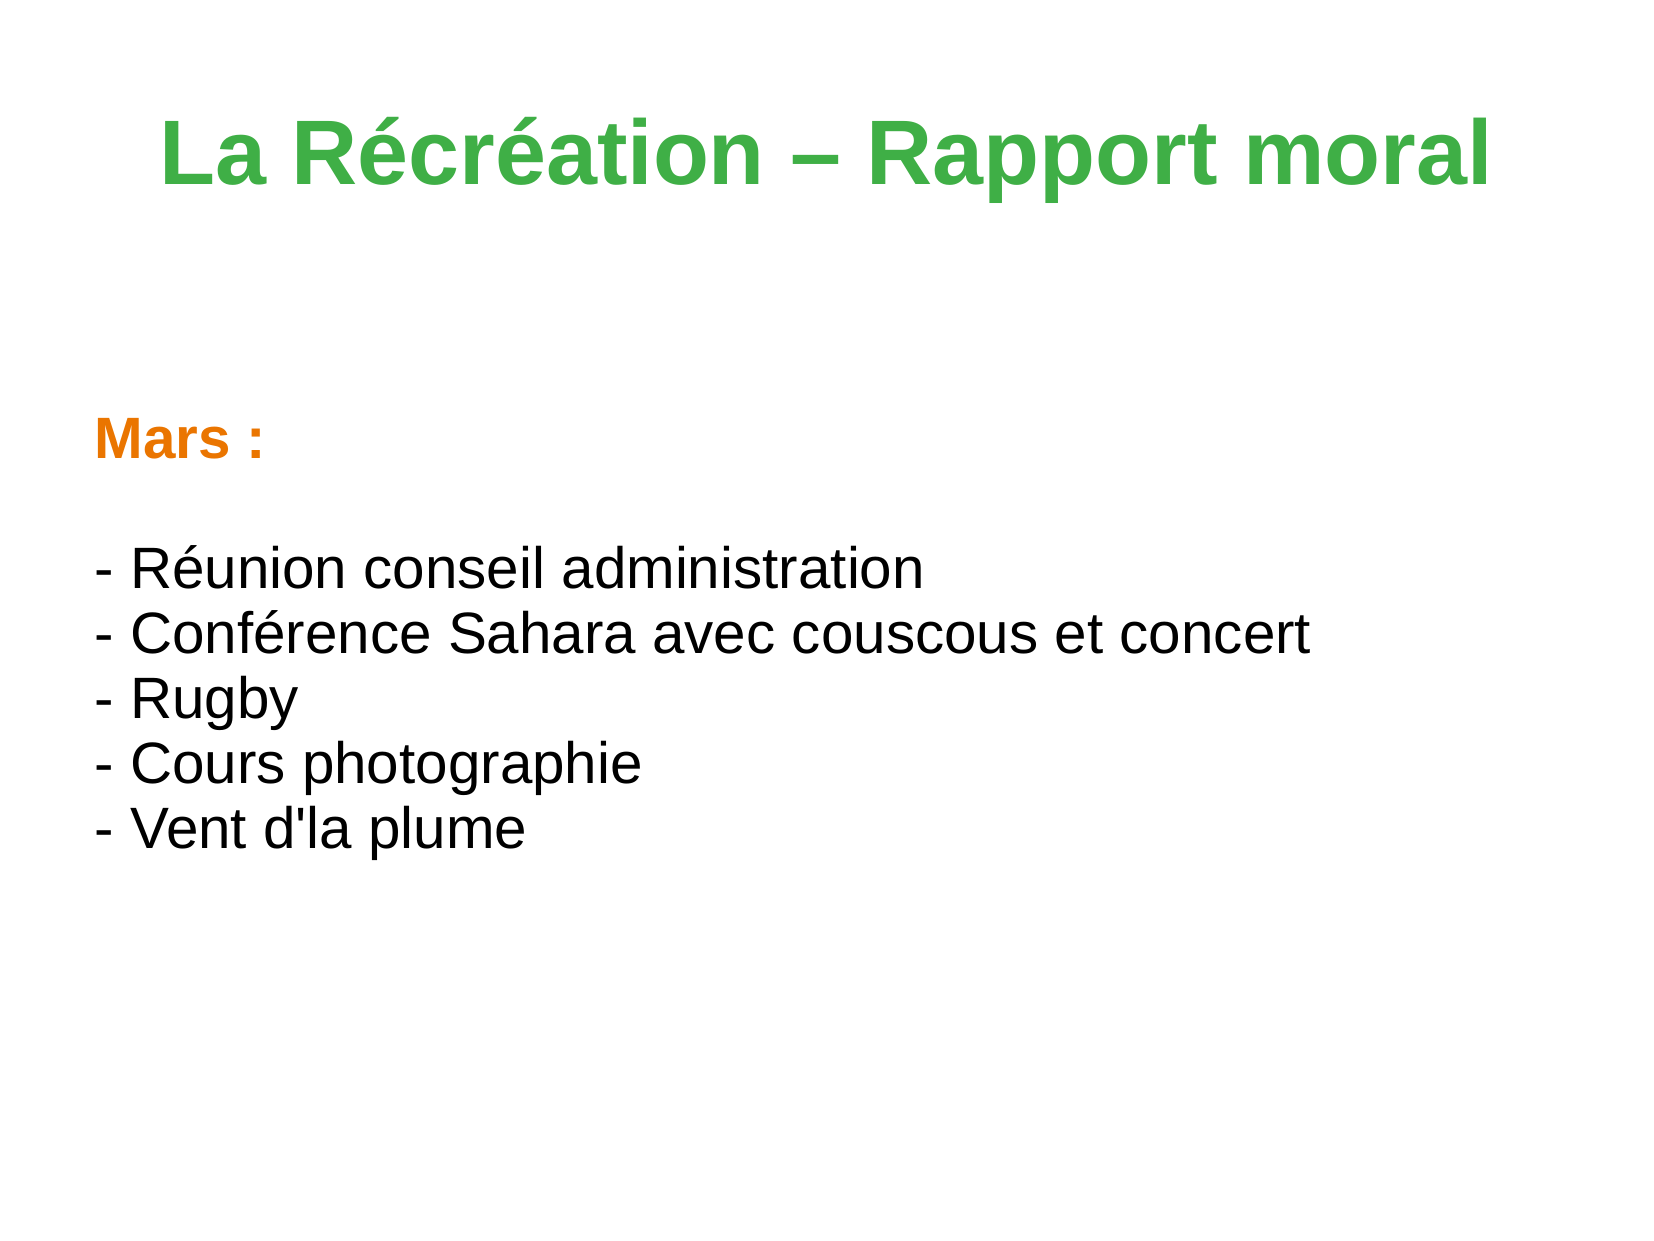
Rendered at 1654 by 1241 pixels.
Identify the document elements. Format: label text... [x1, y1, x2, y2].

title La Récréation – Rapport moral [82, 49, 1571, 257]
subtitle Mars : - Réunion conseil administration - Conférence Sahara avec couscous et concert - Rugby - Cours photographie - Vent d'la plume [94, 256, 1583, 1075]
